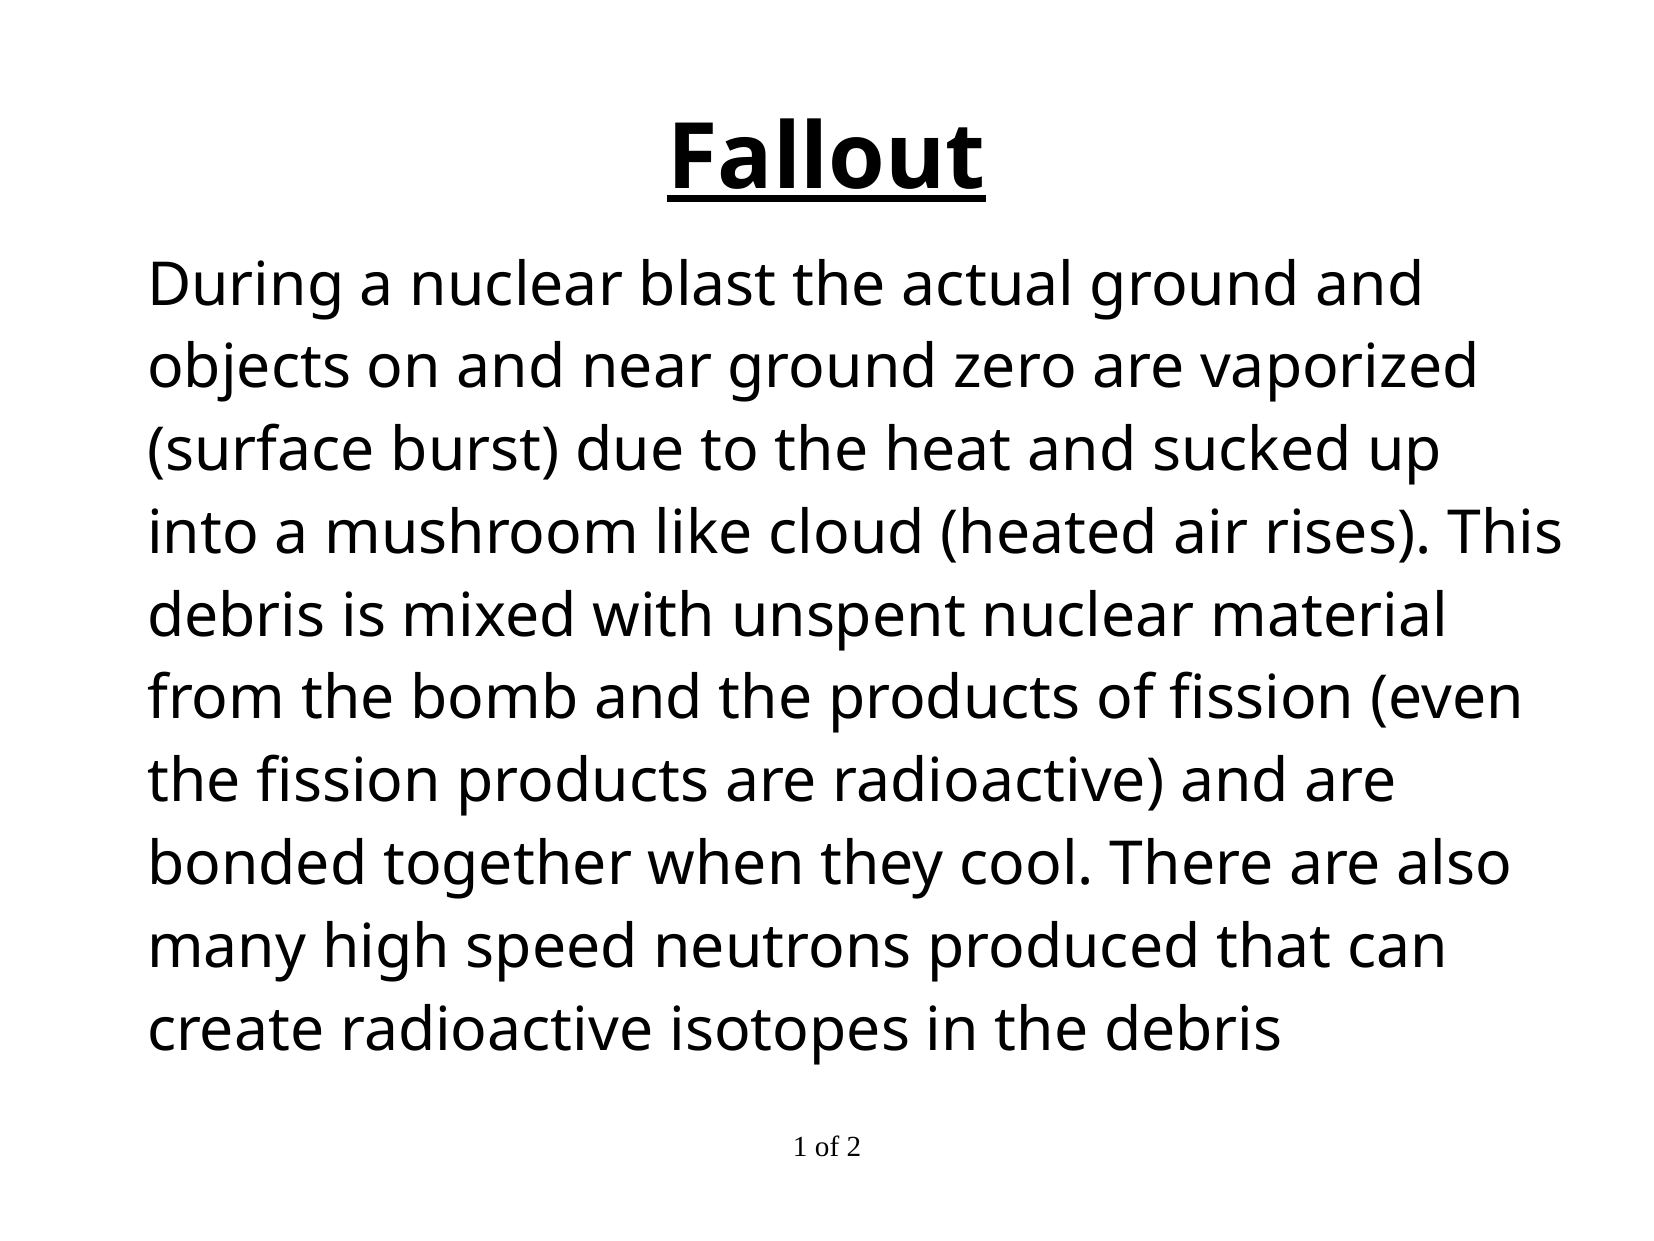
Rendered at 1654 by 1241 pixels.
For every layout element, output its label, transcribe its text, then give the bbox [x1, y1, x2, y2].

list During a nuclear blast the actual ground and objects on and near ground zero are vaporized (surface burst) due to the heat and sucked up into a mushroom like cloud (heated air rises). This debris is mixed with unspent nuclear material from the bomb and the products of fission (even the fission products are radioactive) and are bonded together when they cool. There are also many high speed neutrons produced that can create radioactive isotopes in the debris [82, 240, 1571, 1126]
title Fallout [82, 49, 1571, 240]
